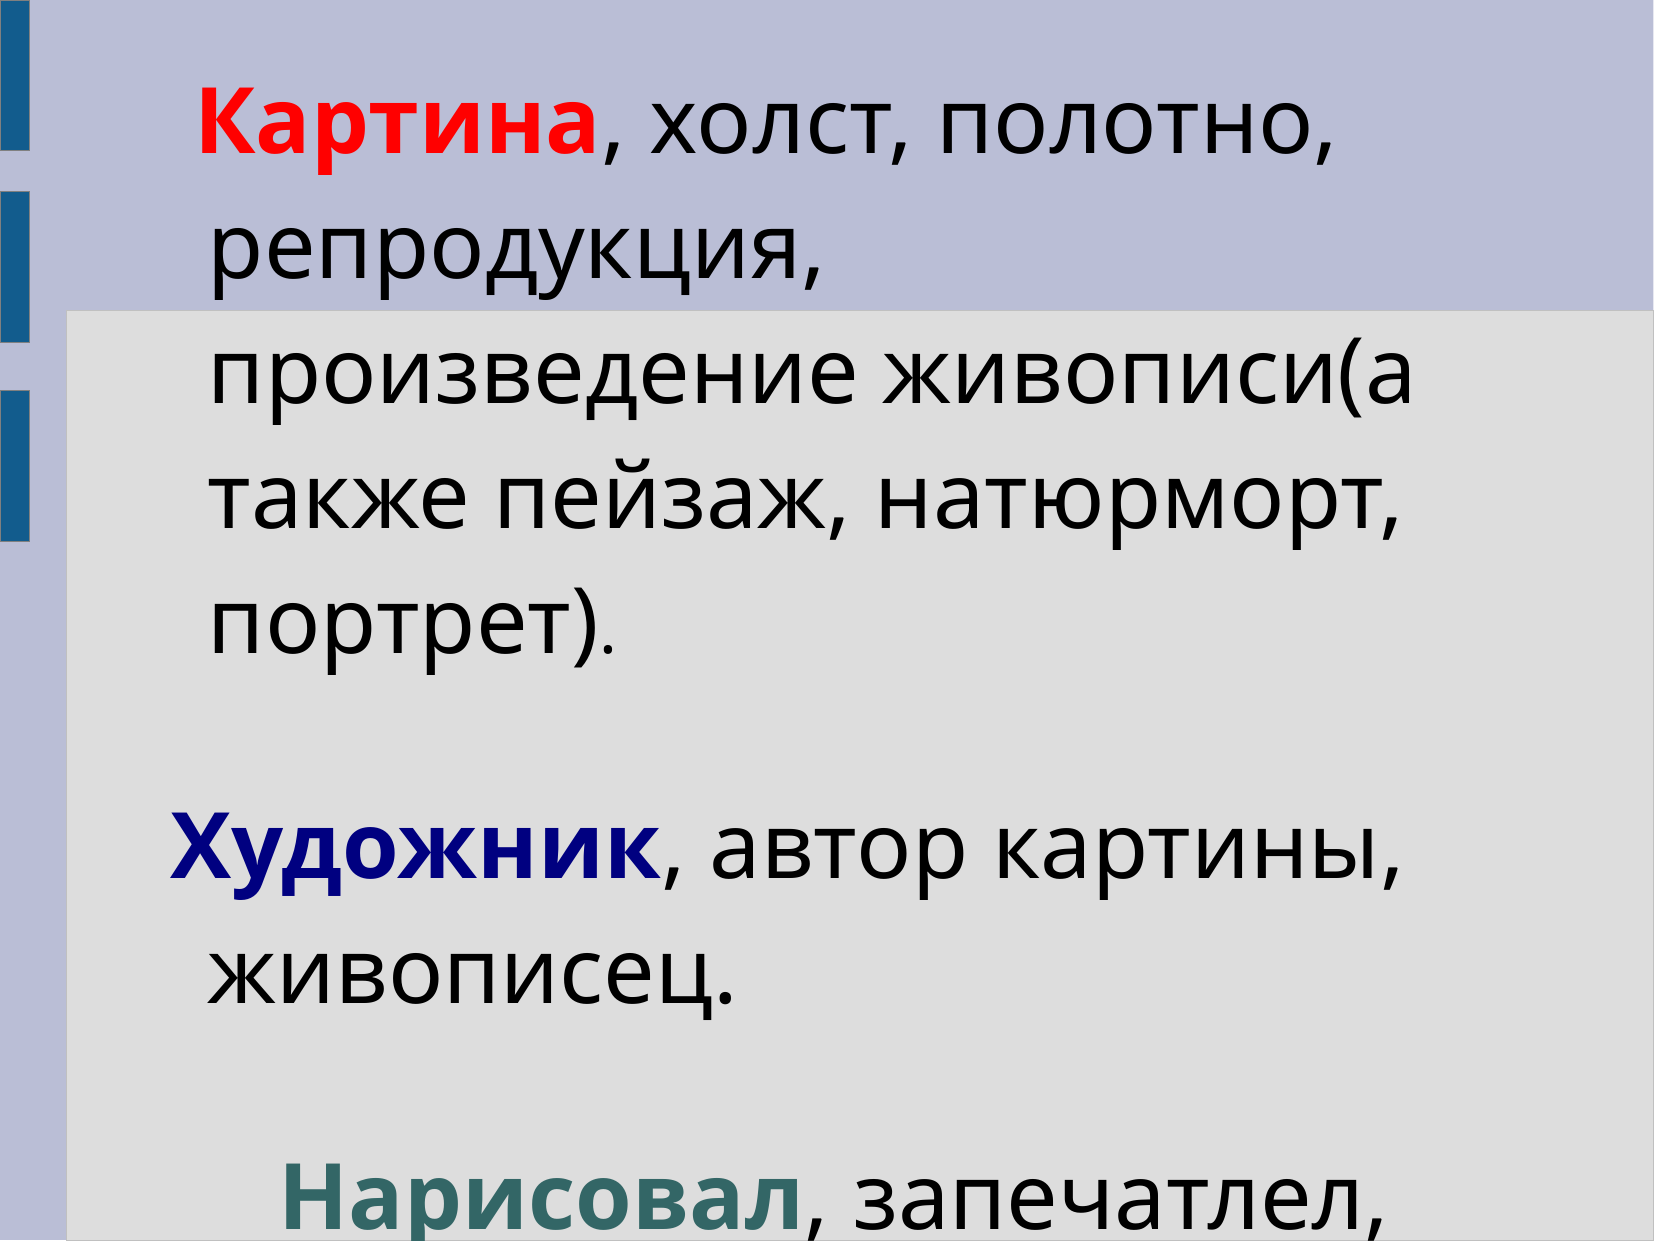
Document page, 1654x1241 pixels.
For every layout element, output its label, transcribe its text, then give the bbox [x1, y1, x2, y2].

text_box Картина, холст, полотно, репродукция, произведение живописи(а также пейзаж, натюрморт, портрет). Художник, автор картины, живописец. Нарисовал, запечатлел, воспроизвел, изобразил, разместил, показал. [118, 47, 1513, 1211]
